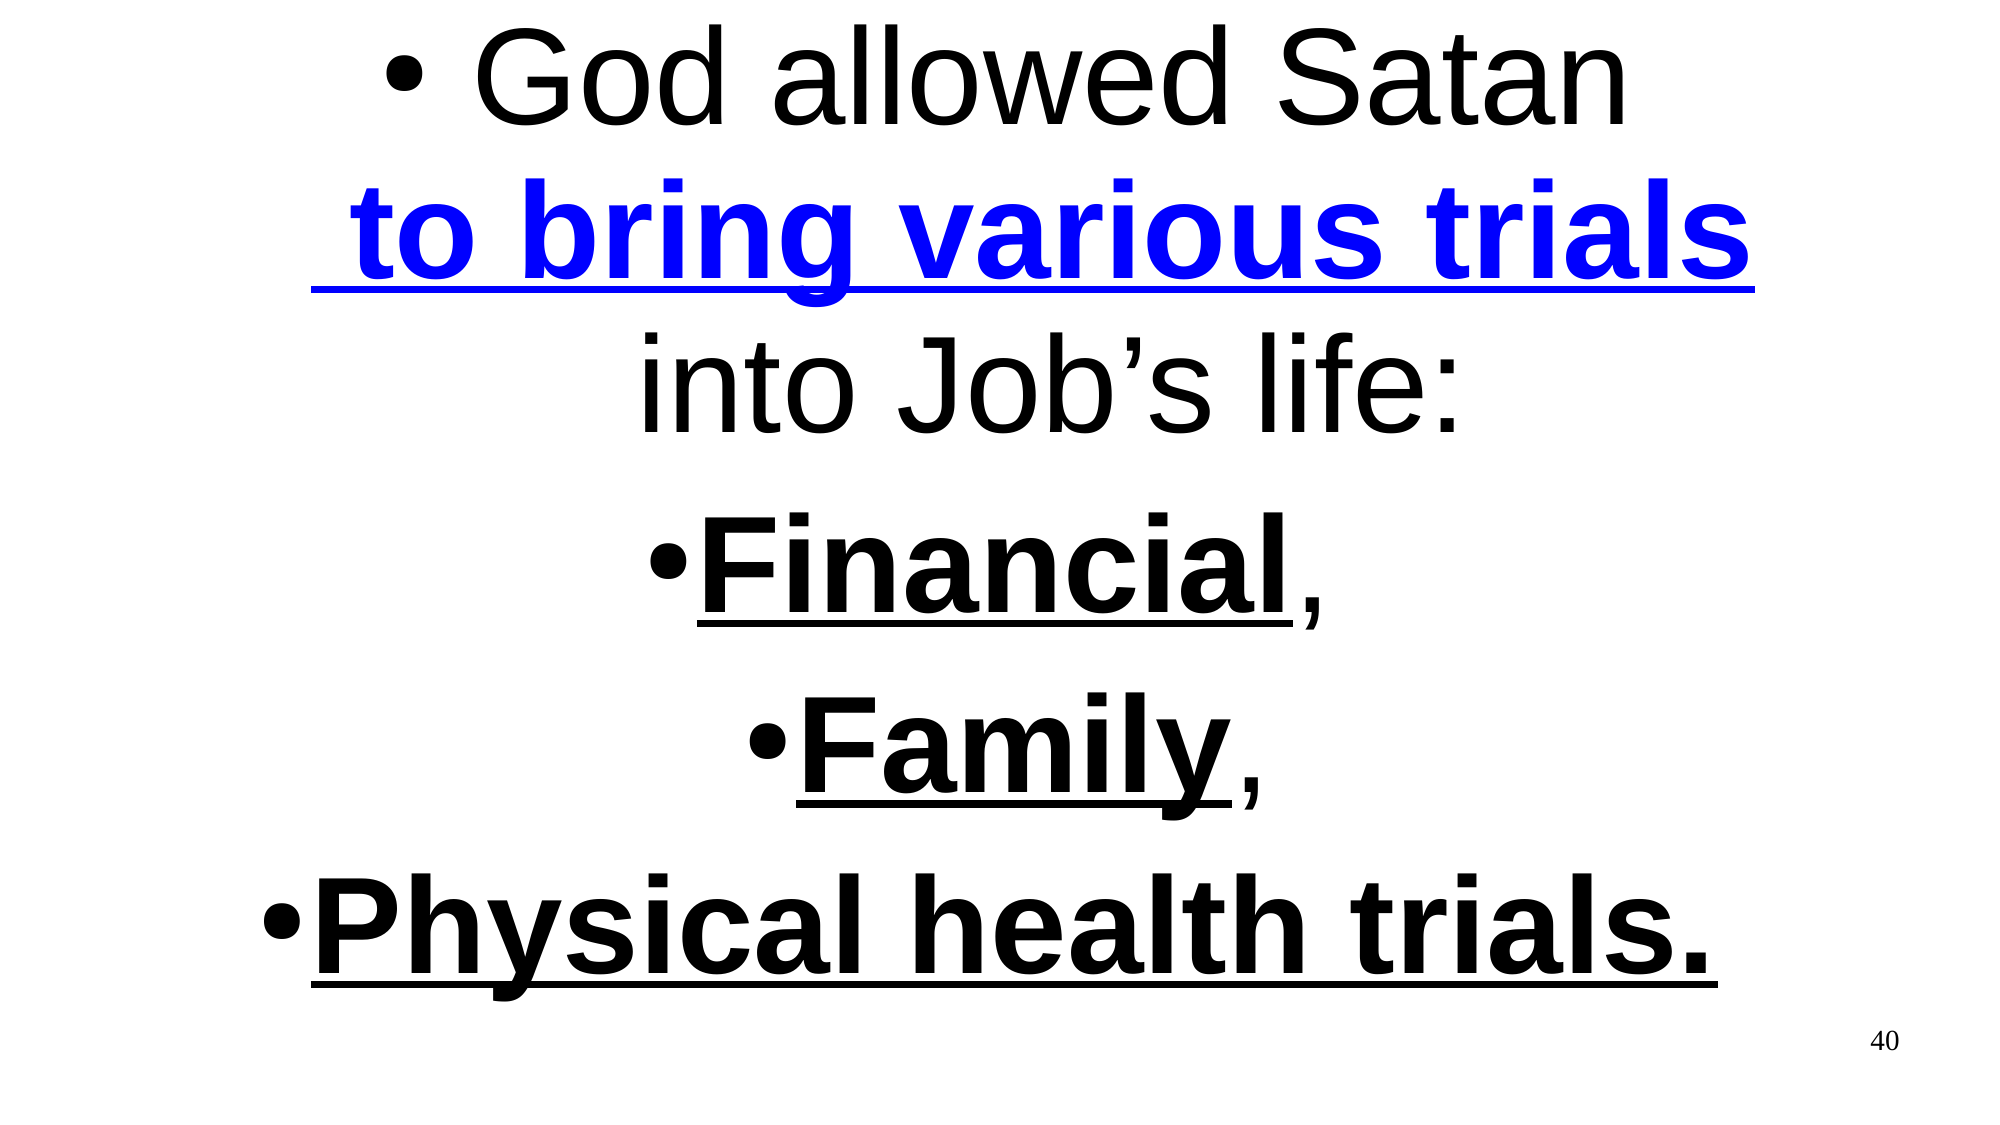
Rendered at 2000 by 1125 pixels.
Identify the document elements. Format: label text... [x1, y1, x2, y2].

list God allowed Satan to bring various trials into Job’s life: Financial, Family, Physical health trials. [0, 0, 1996, 1123]
